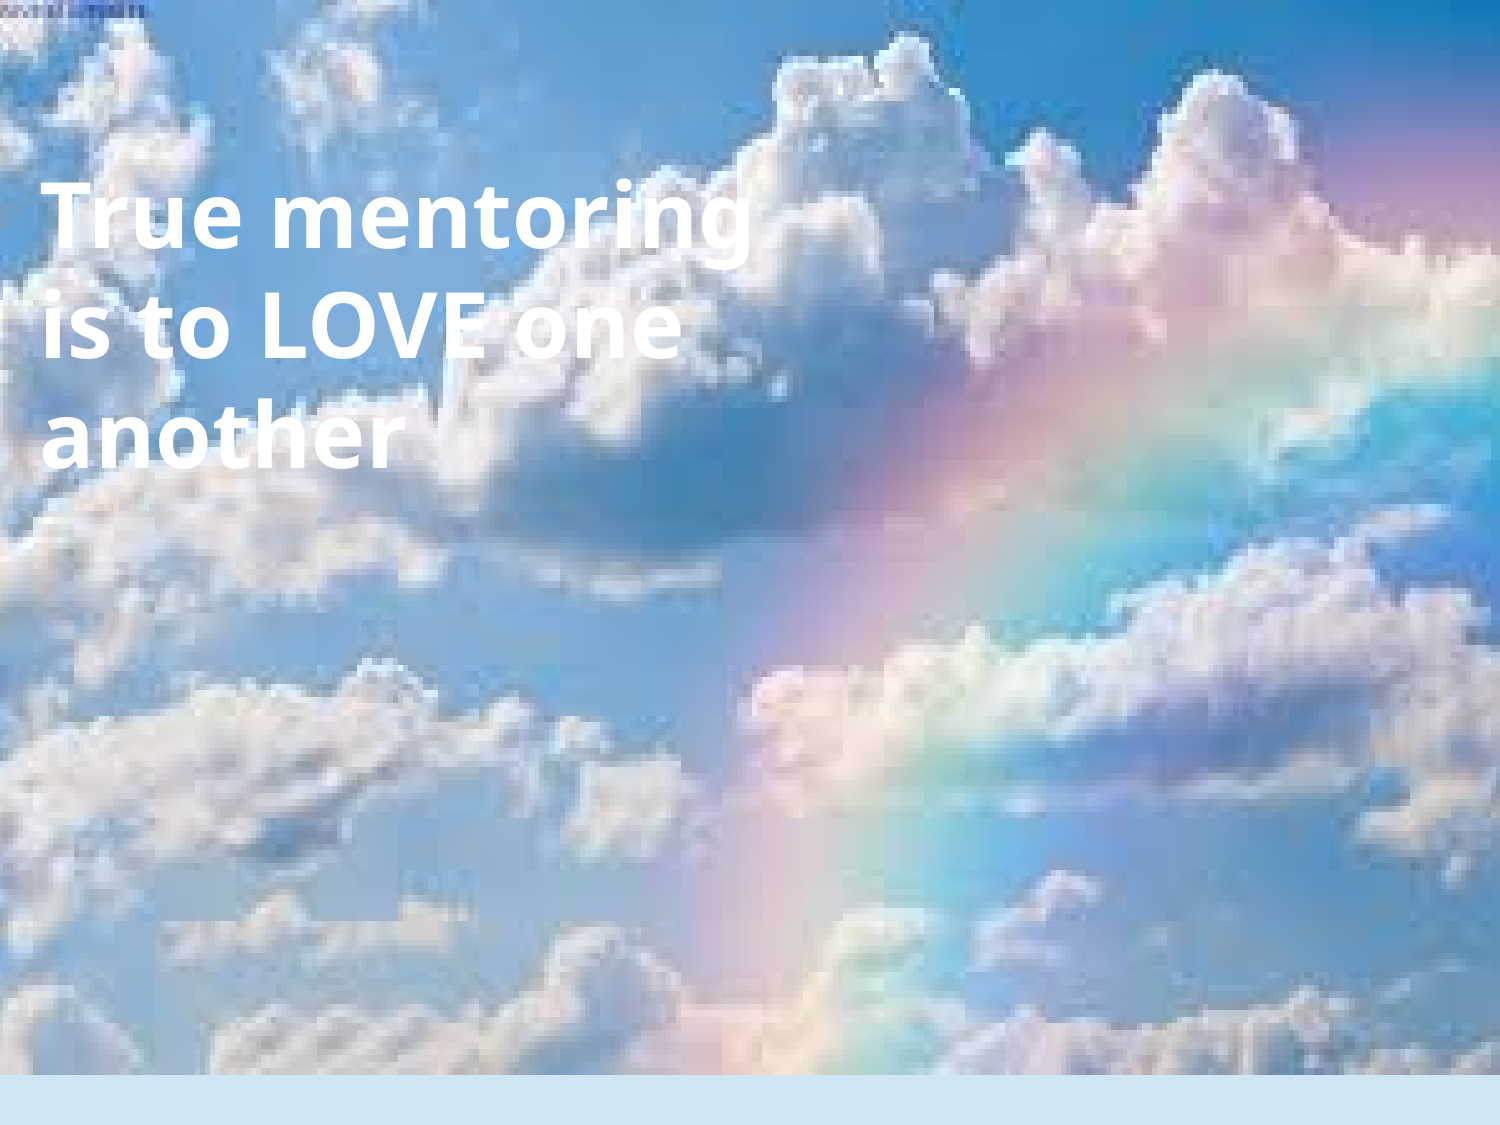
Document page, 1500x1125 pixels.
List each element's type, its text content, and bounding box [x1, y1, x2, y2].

picture [0, 0, 1500, 1075]
text_box True mentoring is to LOVE one another [24, 149, 825, 495]
